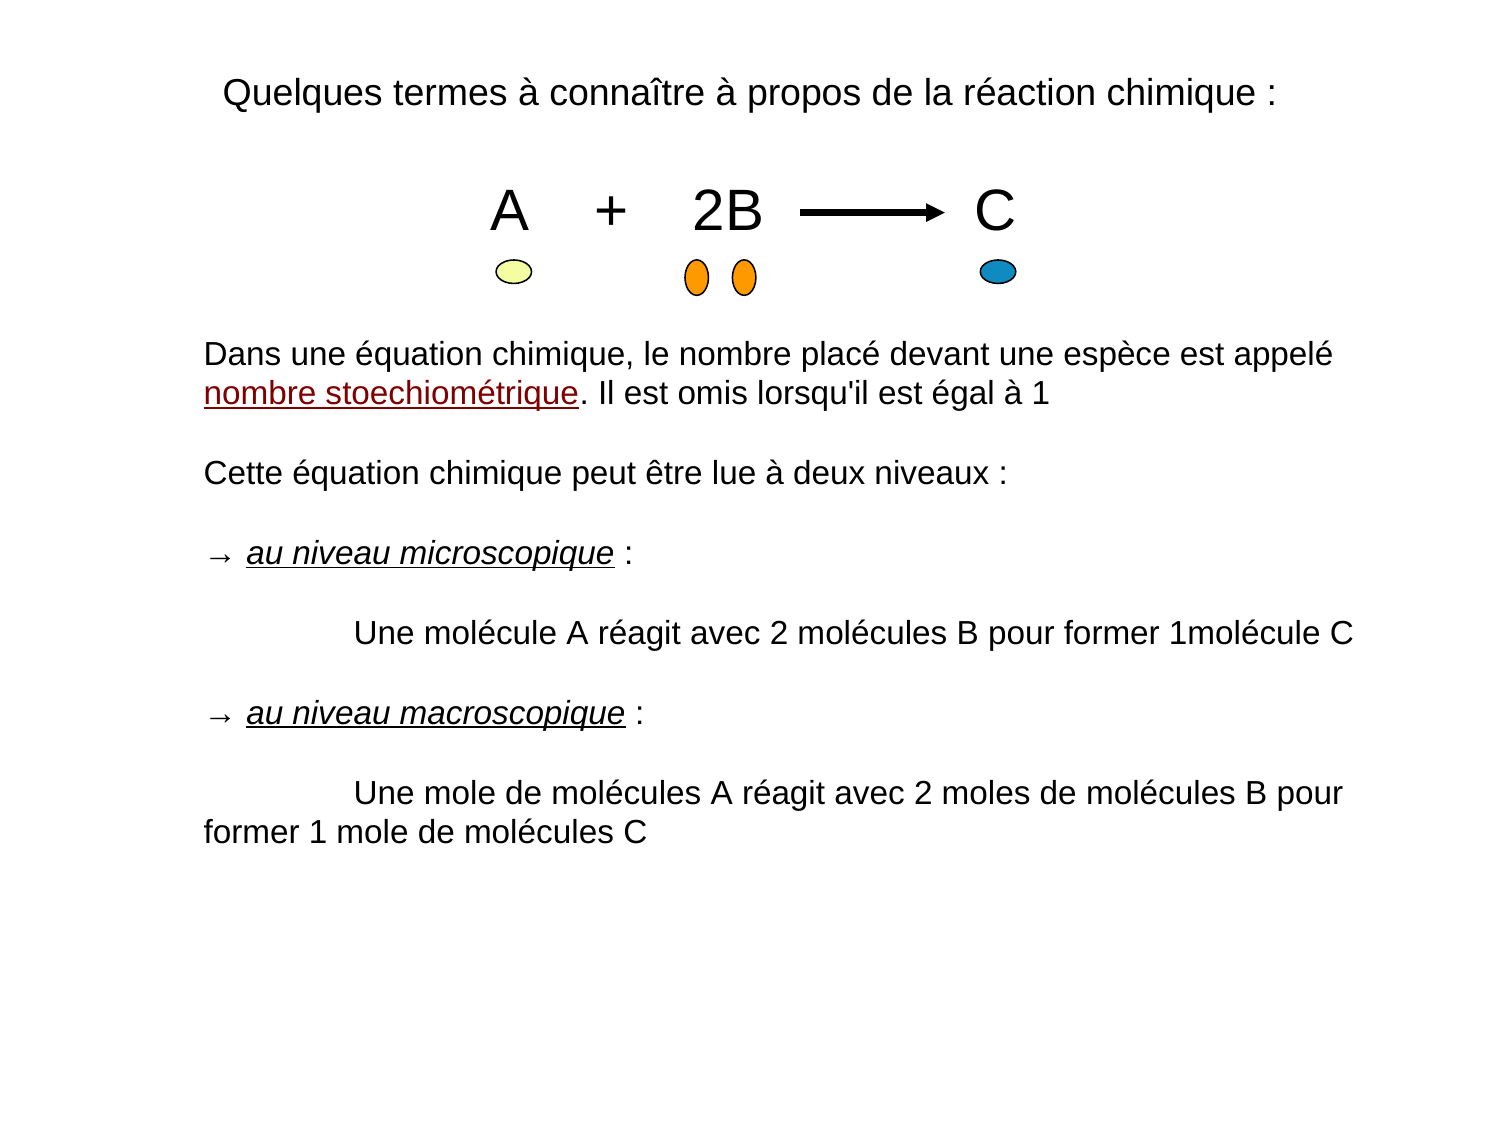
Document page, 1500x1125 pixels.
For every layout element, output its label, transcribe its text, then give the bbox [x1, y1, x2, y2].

text_box Dans une équation chimique, le nombre placé devant une espèce est appelé nombre stoechiométrique. Il est omis lorsqu'il est égal à 1 Cette équation chimique peut être lue à deux niveaux : → au niveau microscopique : Une molécule A réagit avec 2 molécules B pour former 1molécule C → au niveau macroscopique : Une mole de molécules A réagit avec 2 moles de molécules B pour former 1 mole de molécules C [188, 324, 1382, 898]
text_box [496, 259, 532, 284]
text_box [980, 259, 1016, 284]
title A + 2B C [79, 141, 1430, 272]
text_box Quelques termes à connaître à propos de la réaction chimique : [141, 60, 1359, 130]
text_box [684, 259, 709, 296]
text_box [732, 259, 756, 296]
